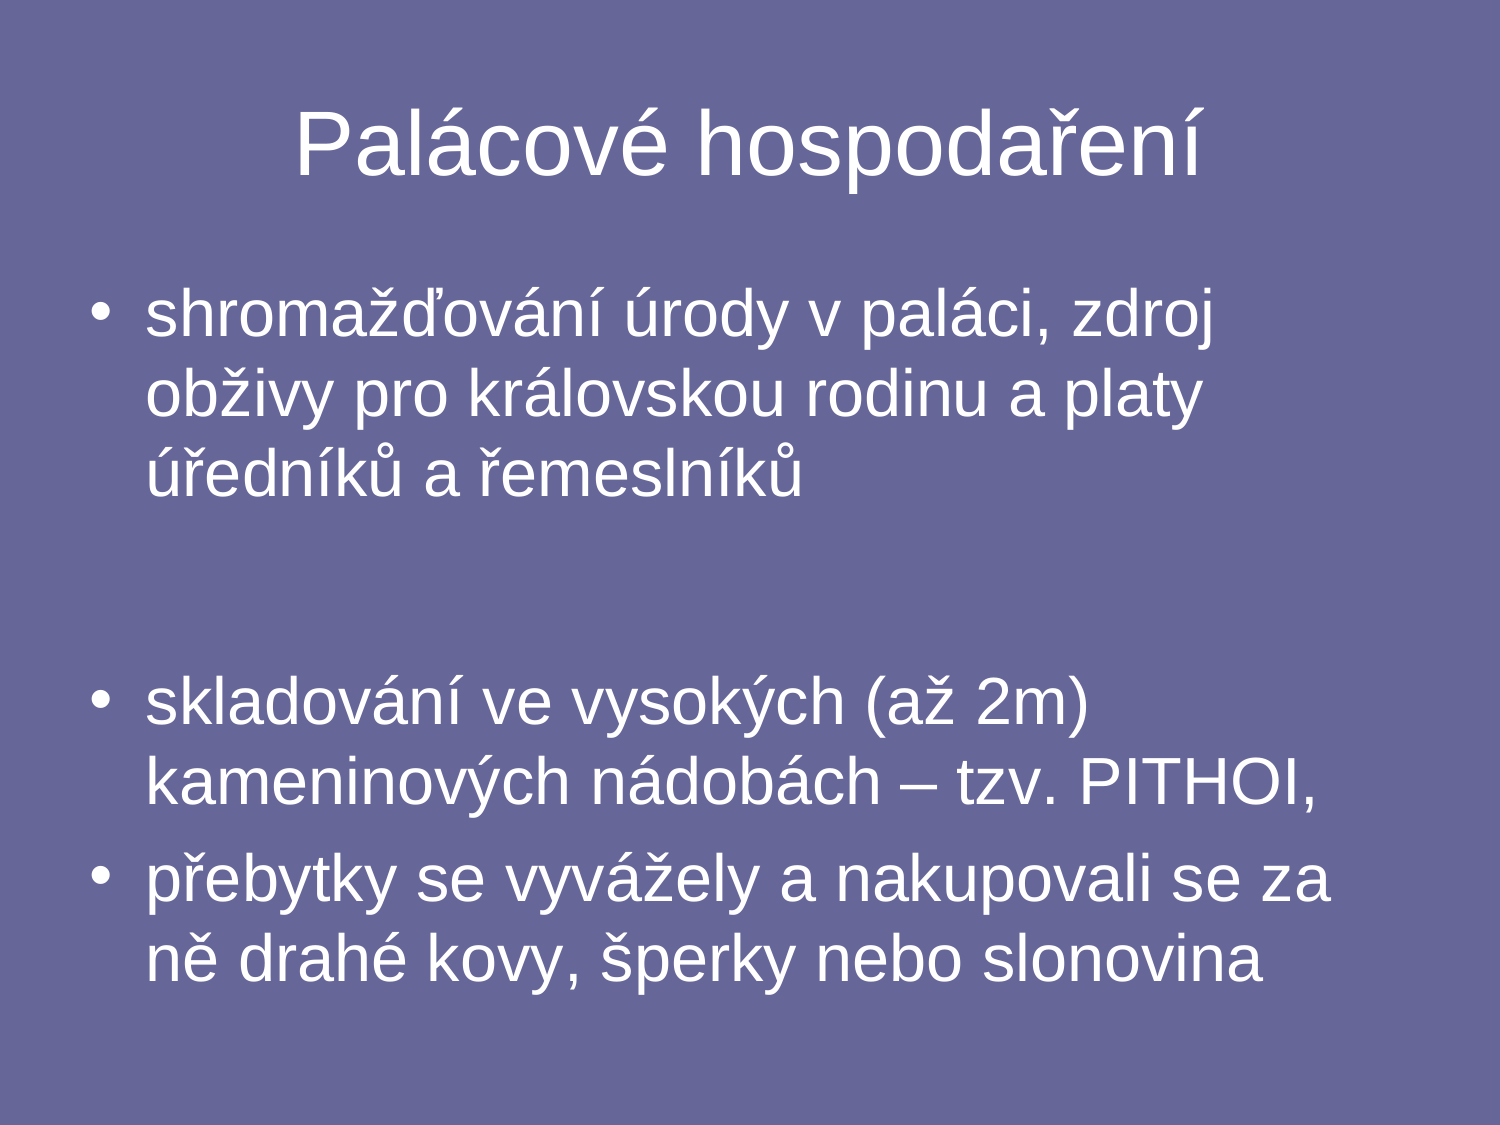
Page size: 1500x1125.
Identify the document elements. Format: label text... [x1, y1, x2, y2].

title Palácové hospodaření [75, 21, 1426, 257]
list shromažďování úrody v paláci, zdroj obživy pro královskou rodinu a platy úředníků a řemeslníků [75, 262, 1426, 617]
text_box skladování ve vysokých (až 2m) kameninových nádobách – tzv. PITHOI, přebytky se vyvážely a nakupovali se za ně drahé kovy, šperky nebo slonovina [75, 650, 1426, 1005]
